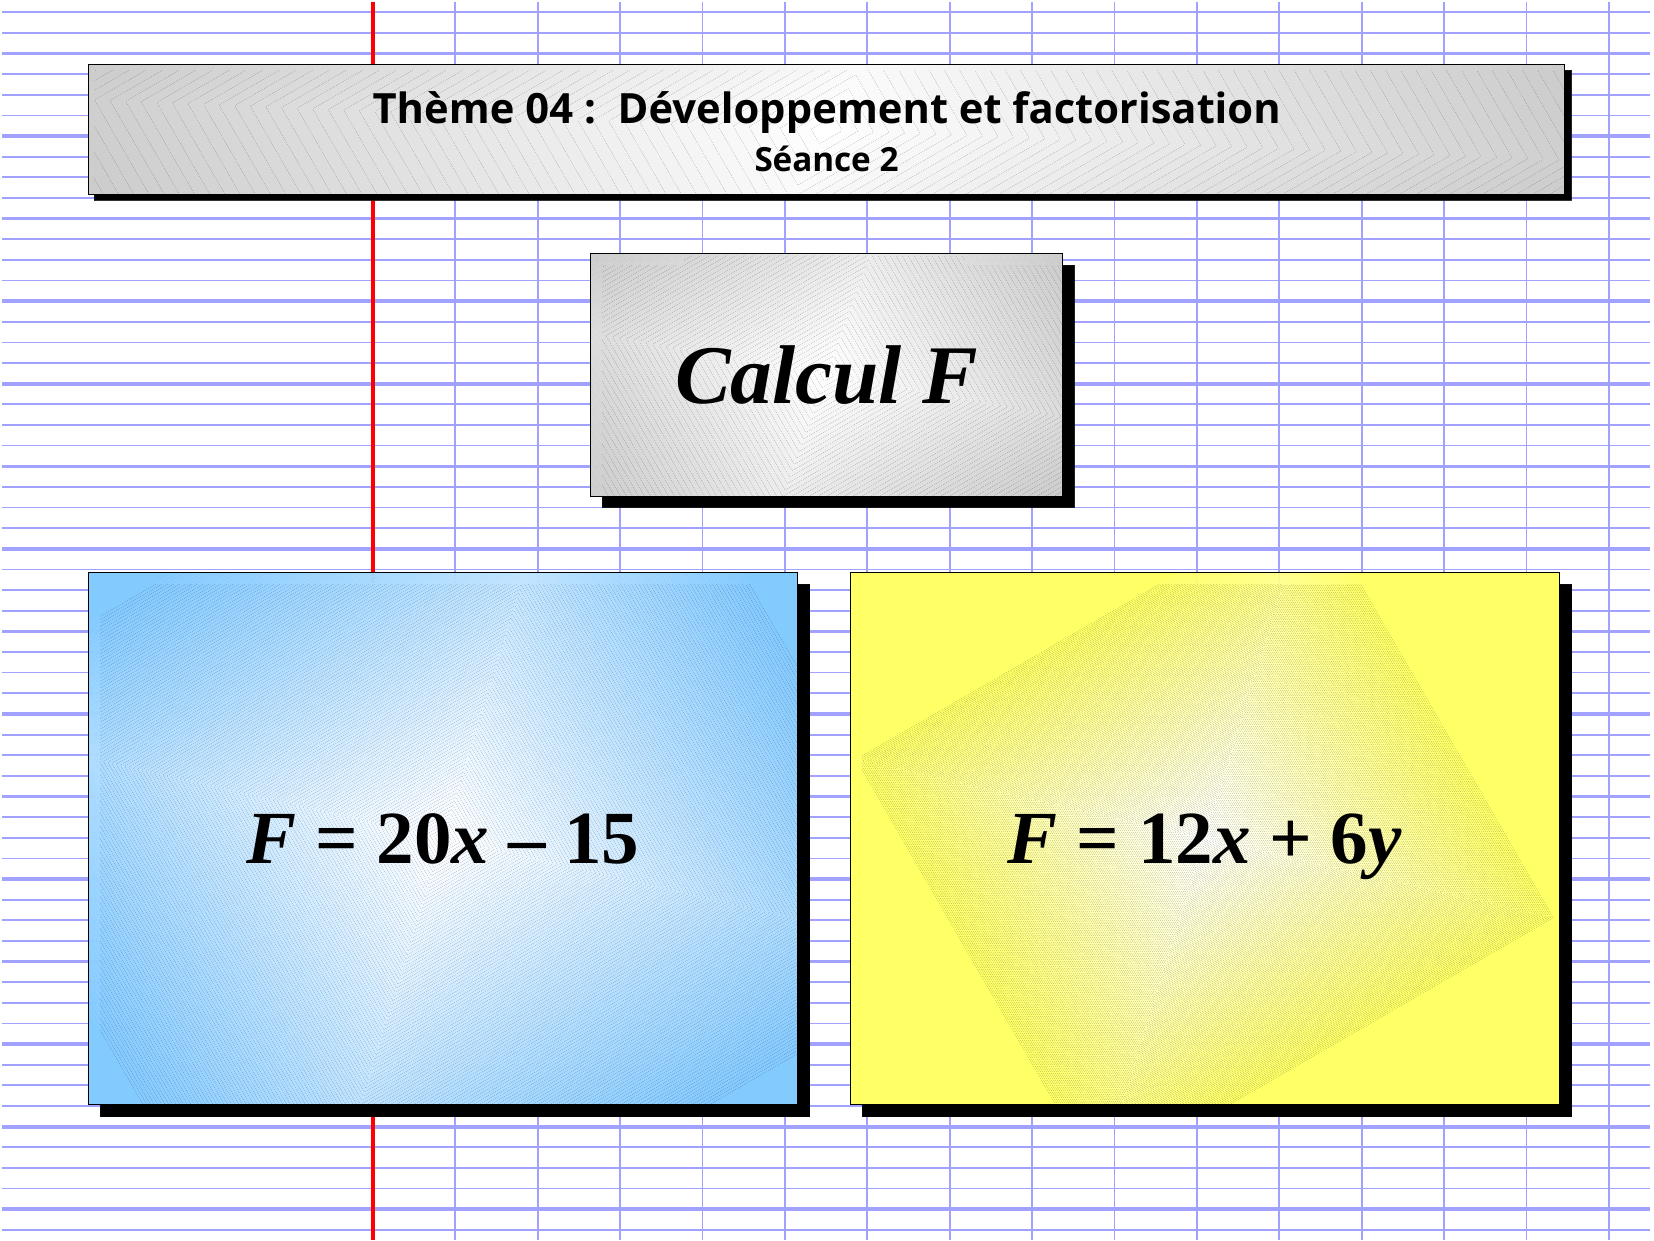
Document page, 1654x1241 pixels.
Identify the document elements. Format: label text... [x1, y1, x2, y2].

text_box F = 20x – 15 [88, 572, 798, 1105]
text_box Thème 04 : Développement et factorisation Séance 2 [88, 64, 1565, 195]
picture [0, 0, 1654, 1241]
text_box Calcul F [590, 253, 1063, 497]
text_box F = 12x + 6y [850, 572, 1560, 1105]
